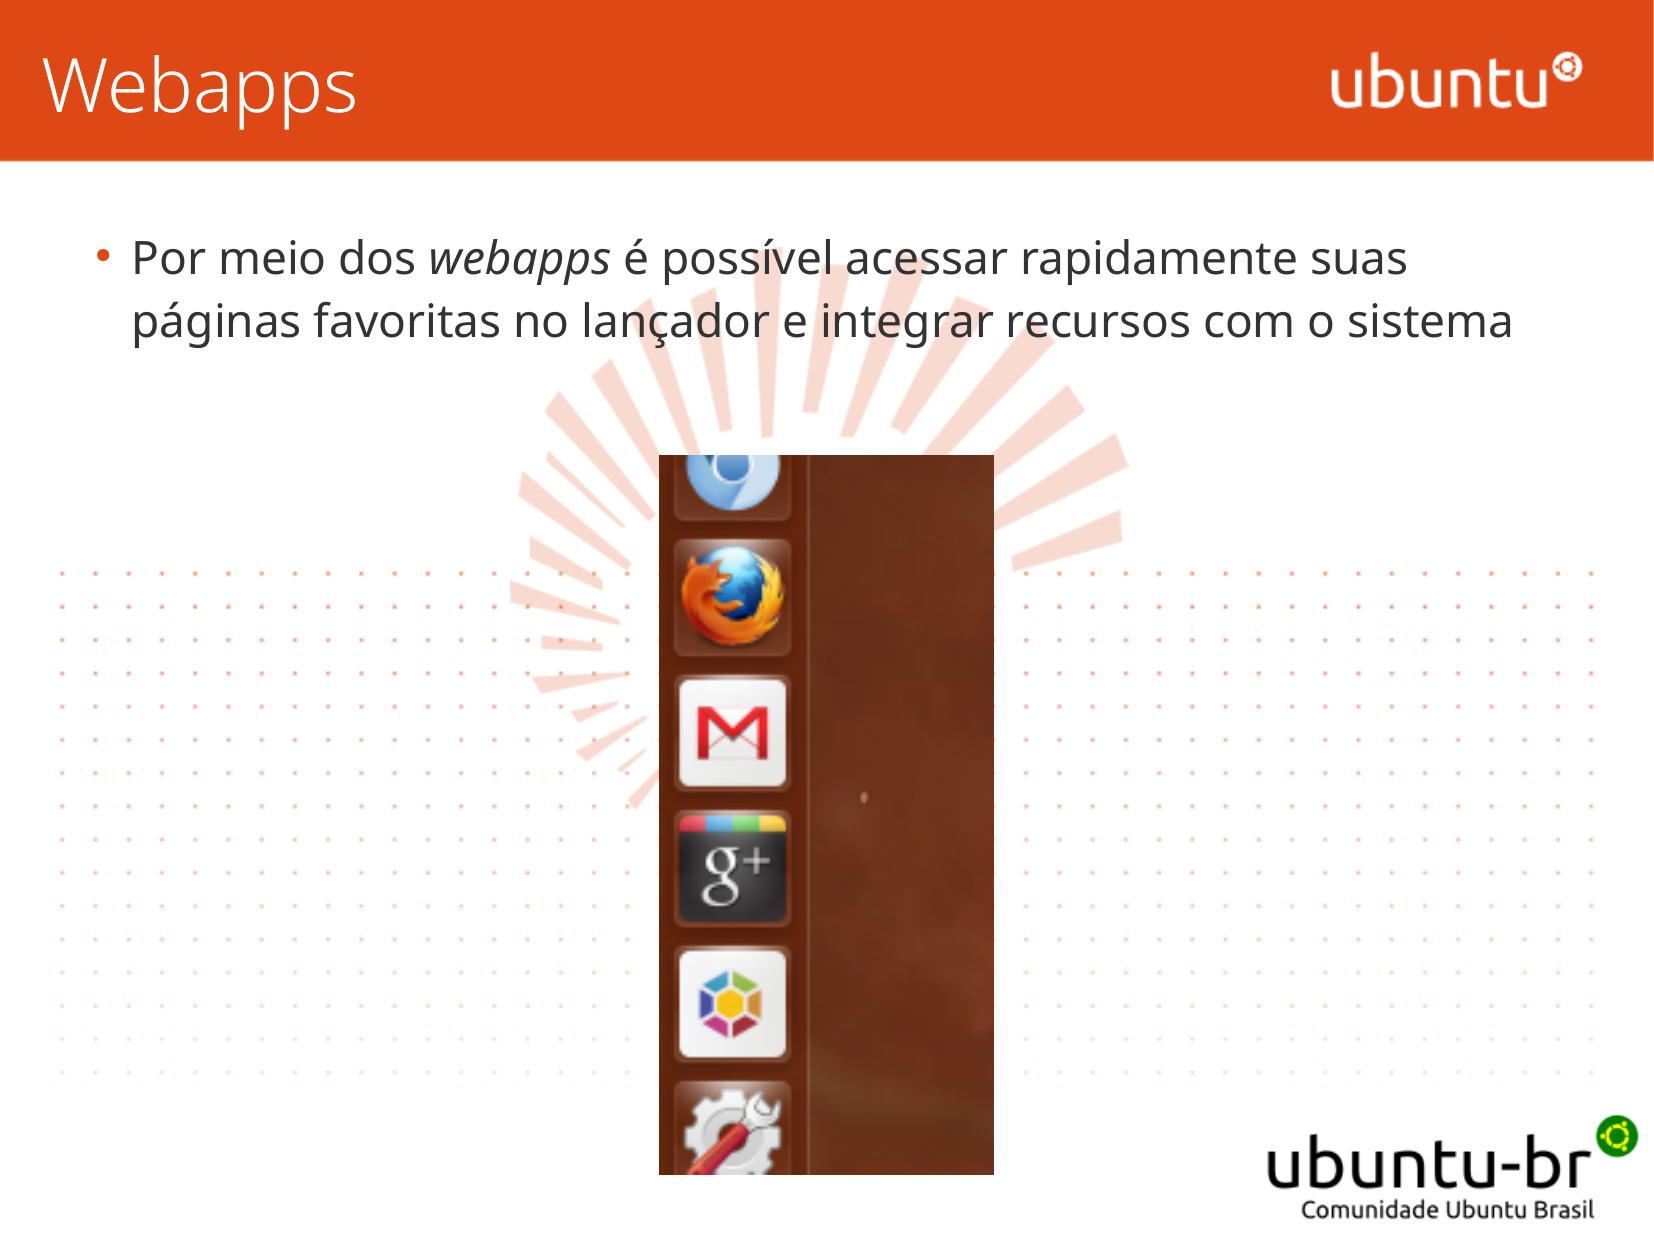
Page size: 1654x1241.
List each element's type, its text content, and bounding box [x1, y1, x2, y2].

title Webapps [41, 31, 1300, 136]
list Por meio dos webapps é possível acessar rapidamente suas páginas favoritas no lançador e integrar recursos com o sistema [82, 225, 1538, 415]
picture [0, 0, 1654, 1241]
